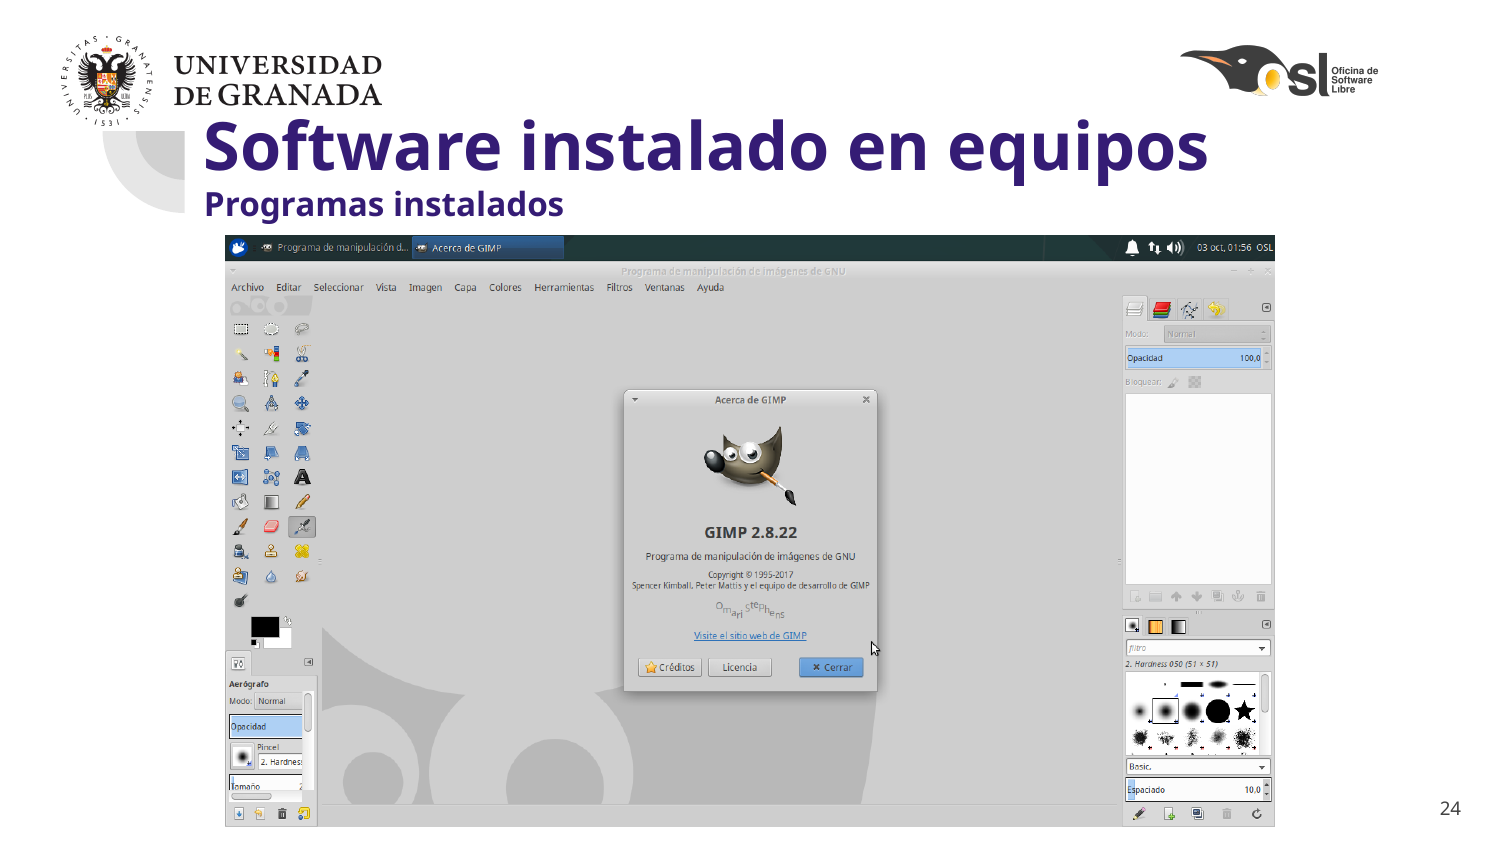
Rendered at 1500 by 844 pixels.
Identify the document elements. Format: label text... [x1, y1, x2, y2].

picture [225, 235, 1275, 827]
slide_number <número> [1386, 777, 1477, 842]
picture [61, 36, 382, 126]
title Software instalado en equipos Programas instalados [188, 106, 1343, 221]
picture [1176, 25, 1404, 115]
